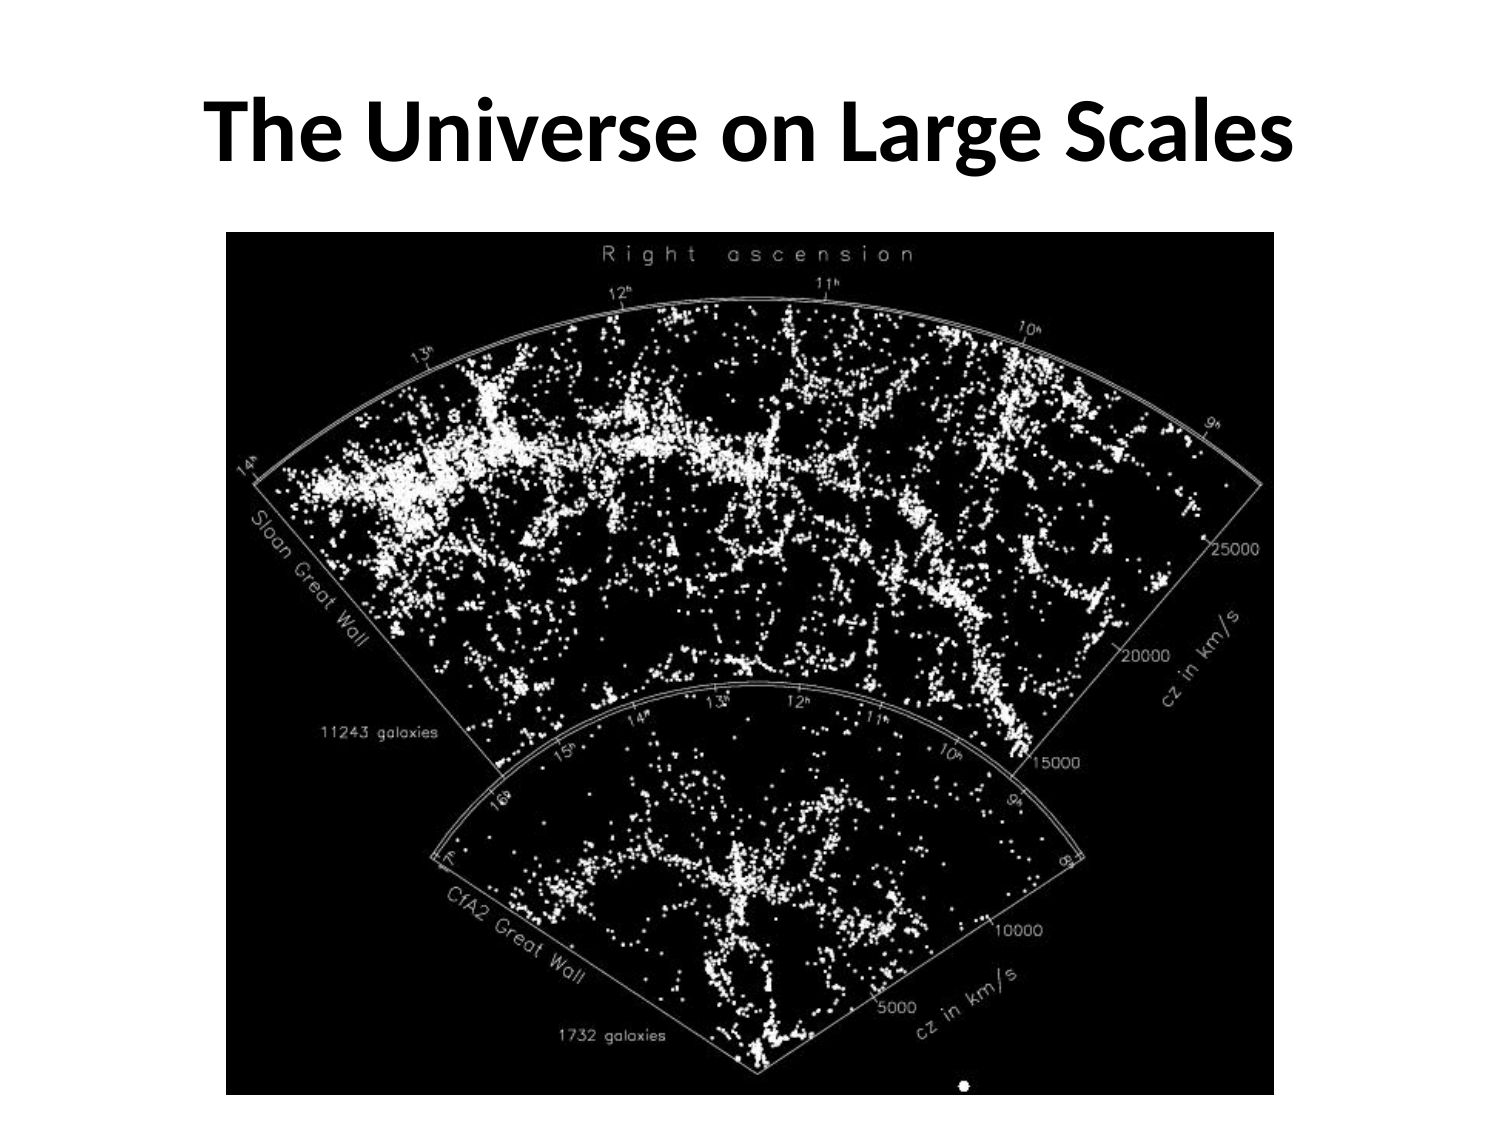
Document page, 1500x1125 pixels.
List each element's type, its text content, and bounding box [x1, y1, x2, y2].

title The Universe on Large Scales [75, 45, 1425, 233]
picture [226, 232, 1274, 1095]
